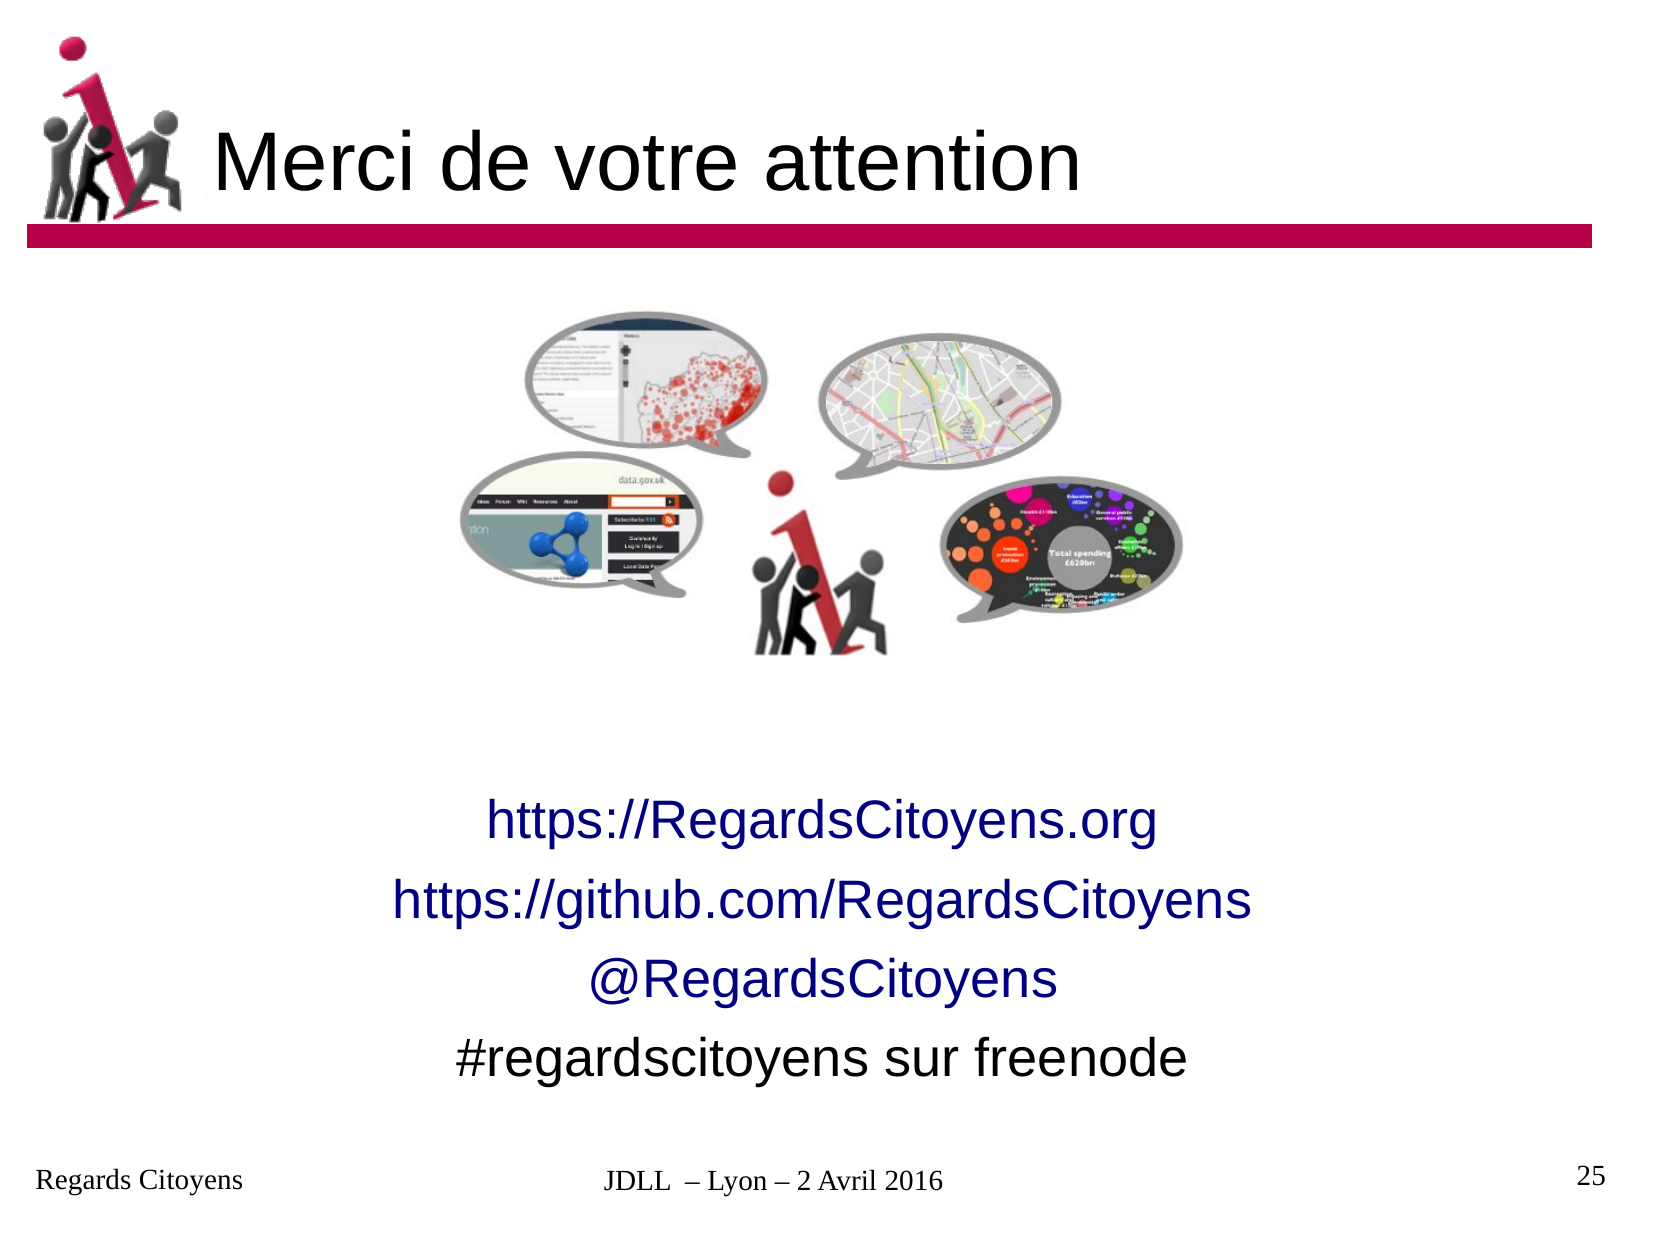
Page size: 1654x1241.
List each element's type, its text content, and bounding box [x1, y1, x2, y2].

picture [27, 31, 208, 224]
title Merci de votre attention [212, 58, 1595, 266]
picture [459, 289, 1192, 657]
text_box https://RegardsCitoyens.org https://github.com/RegardsCitoyens @RegardsCitoyens #regardscitoyens sur freenode [378, 733, 1276, 1145]
